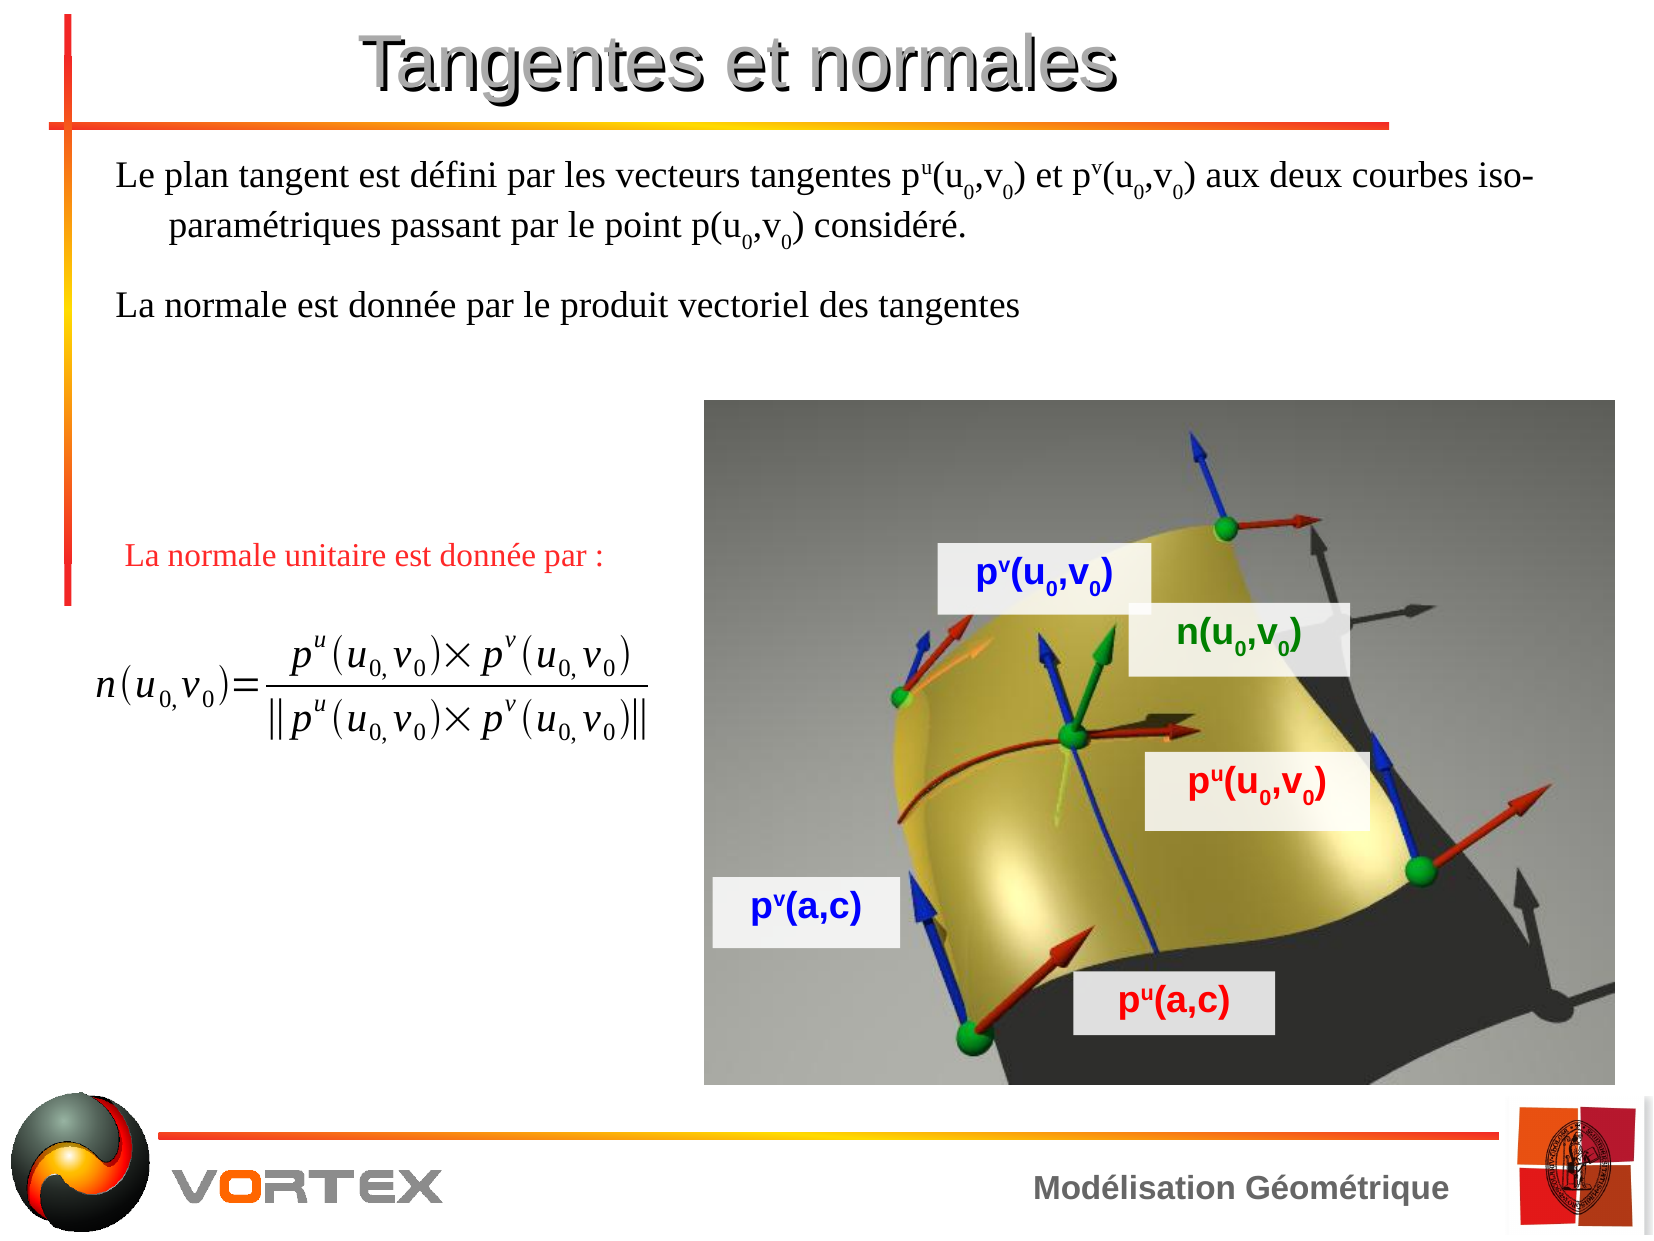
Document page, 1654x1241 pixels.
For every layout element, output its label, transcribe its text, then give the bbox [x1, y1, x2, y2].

text_box pu(u0,v0) [1144, 751, 1370, 831]
title Tangentes et normales [82, 4, 1392, 120]
picture [1505, 1096, 1653, 1235]
picture [11, 1092, 443, 1232]
text_box pv(u0,v0) [937, 543, 1152, 615]
text_box n(u0,v0) [1128, 602, 1351, 677]
chart [86, 624, 658, 747]
text_box pv(a,c) [712, 877, 901, 949]
text_box pu(a,c) [1073, 971, 1276, 1036]
list Le plan tangent est défini par les vecteurs tangentes pu(u0,v0) et pv(u0,v0) aux deux courbes iso-paramétriques passant par le point p(u0,v0) considéré. La normale est donnée par le produit vectoriel des tangentes La normale unitaire est donnée par : [97, 153, 1571, 1109]
picture [704, 400, 1615, 1085]
